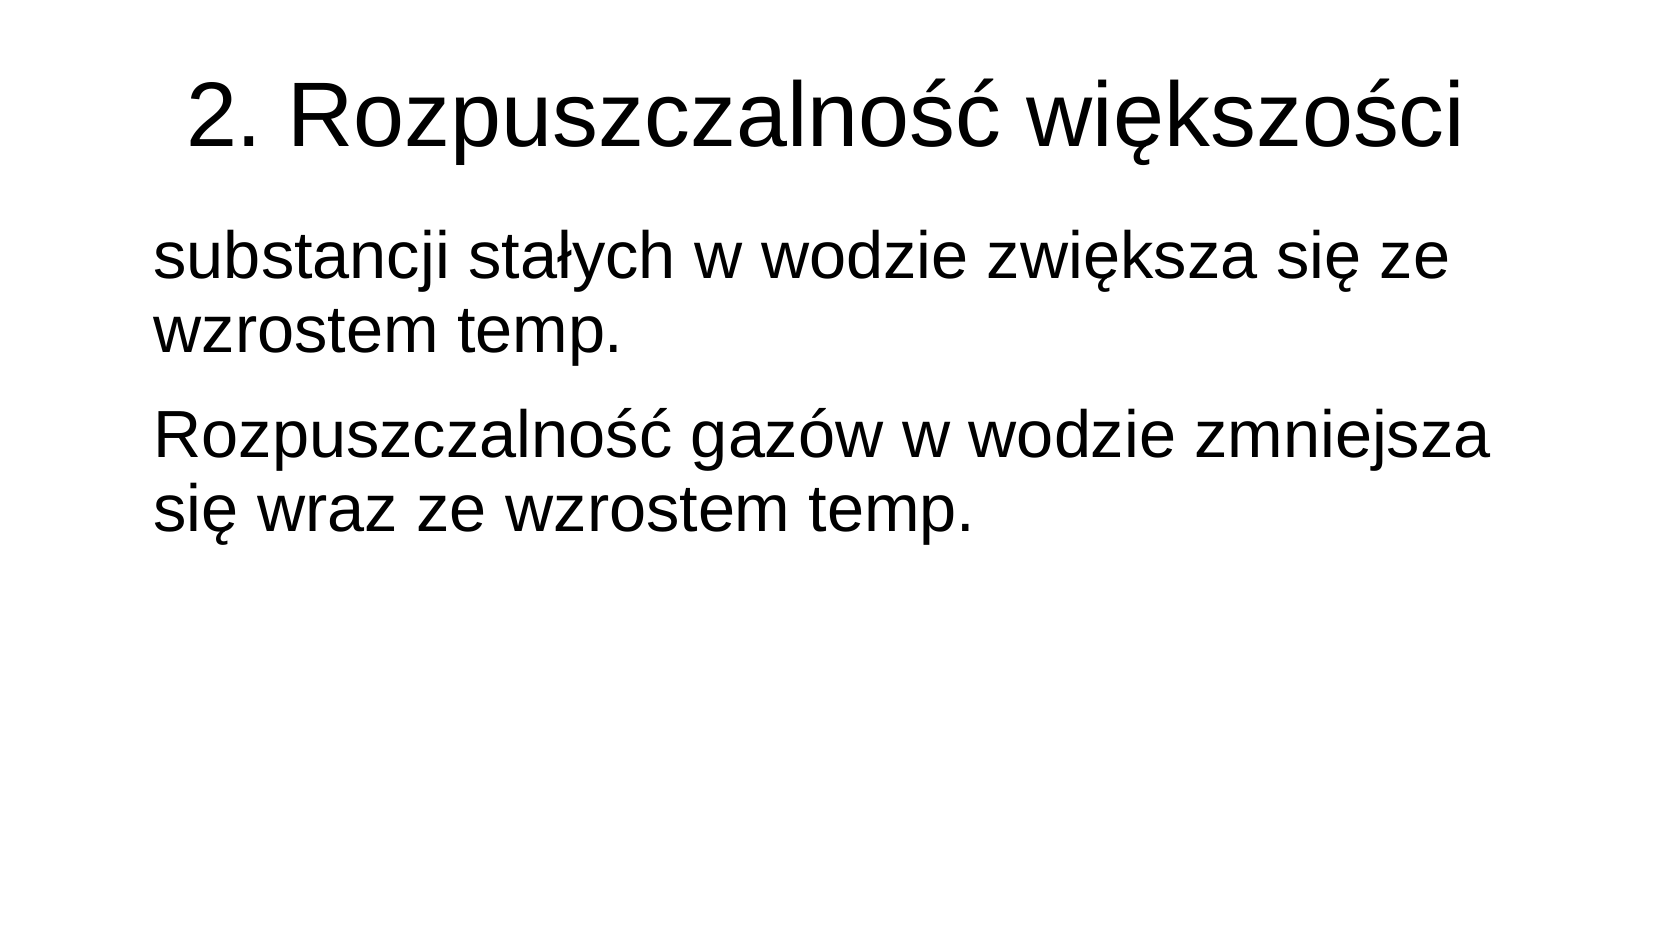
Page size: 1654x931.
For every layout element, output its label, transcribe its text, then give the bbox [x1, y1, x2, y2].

title 2. Rozpuszczalność większości [82, 37, 1571, 193]
list substancji stałych w wodzie zwiększa się ze wzrostem temp. Rozpuszczalność gazów w wodzie zmniejsza się wraz ze wzrostem temp. [82, 217, 1571, 758]
